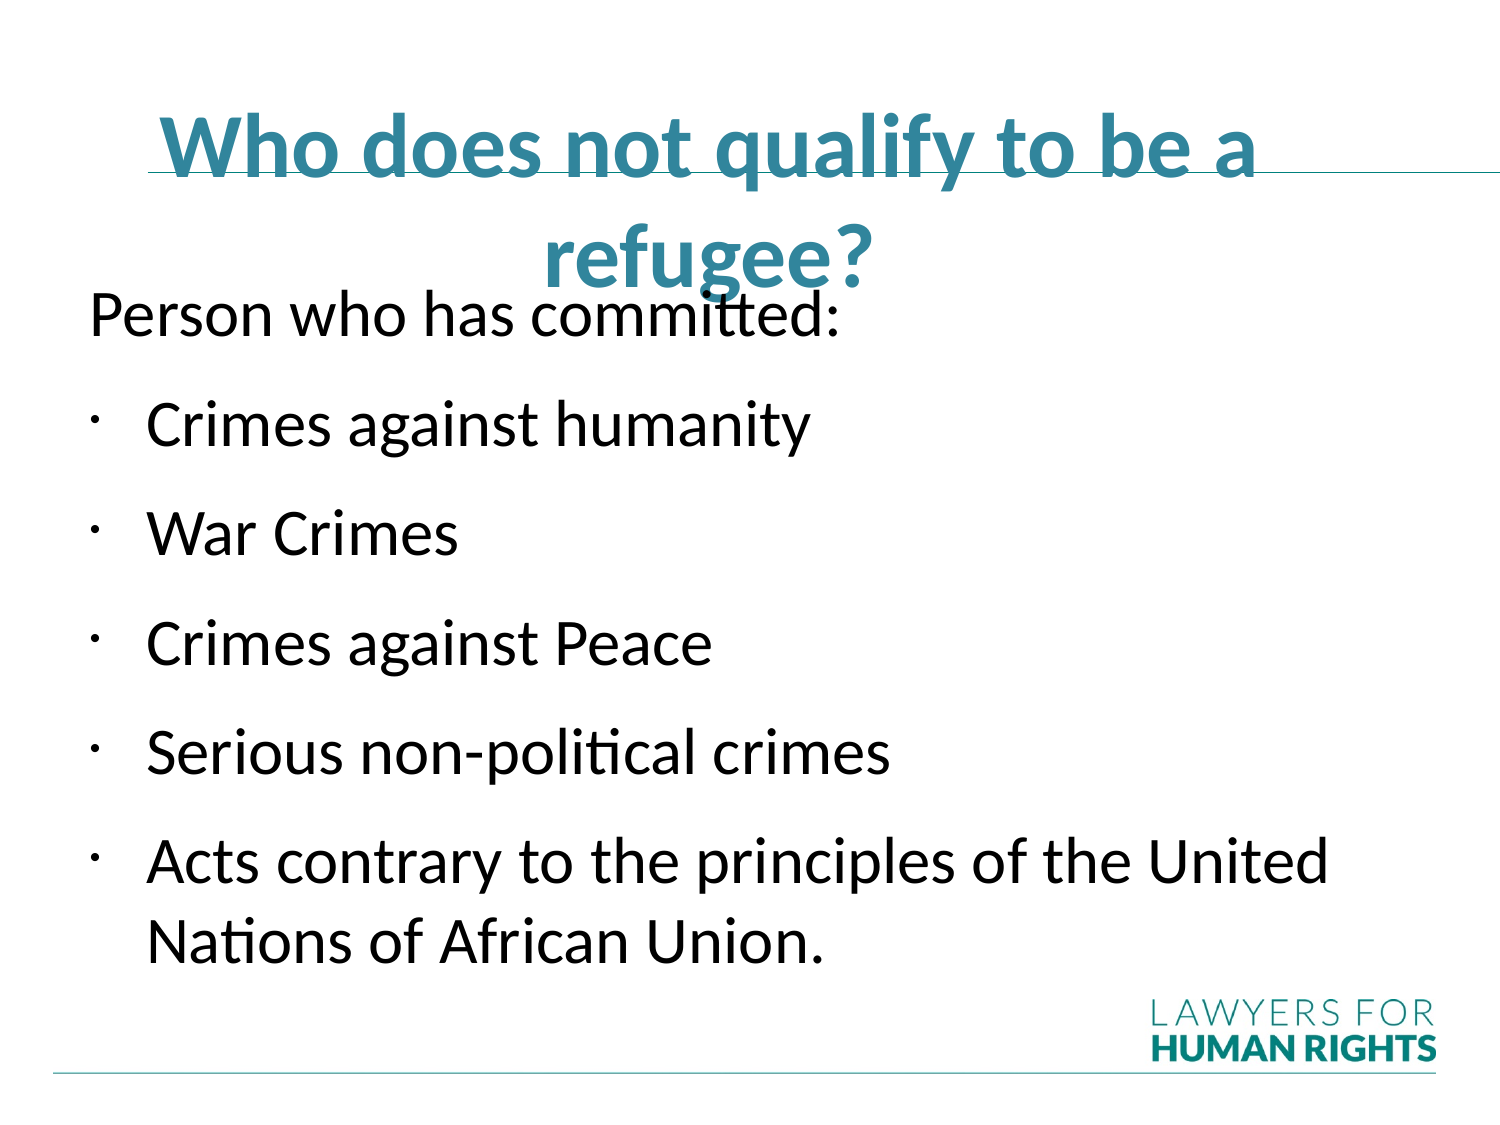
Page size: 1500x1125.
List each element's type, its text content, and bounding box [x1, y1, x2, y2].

picture [53, 999, 1436, 1074]
title Who does not qualify to be a refugee? [123, 78, 1296, 197]
list Person who has committed: Crimes against humanity War Crimes Crimes against Peace Serious non-political crimes Acts contrary to the principles of the United Nations of African Union. [75, 262, 1425, 1035]
